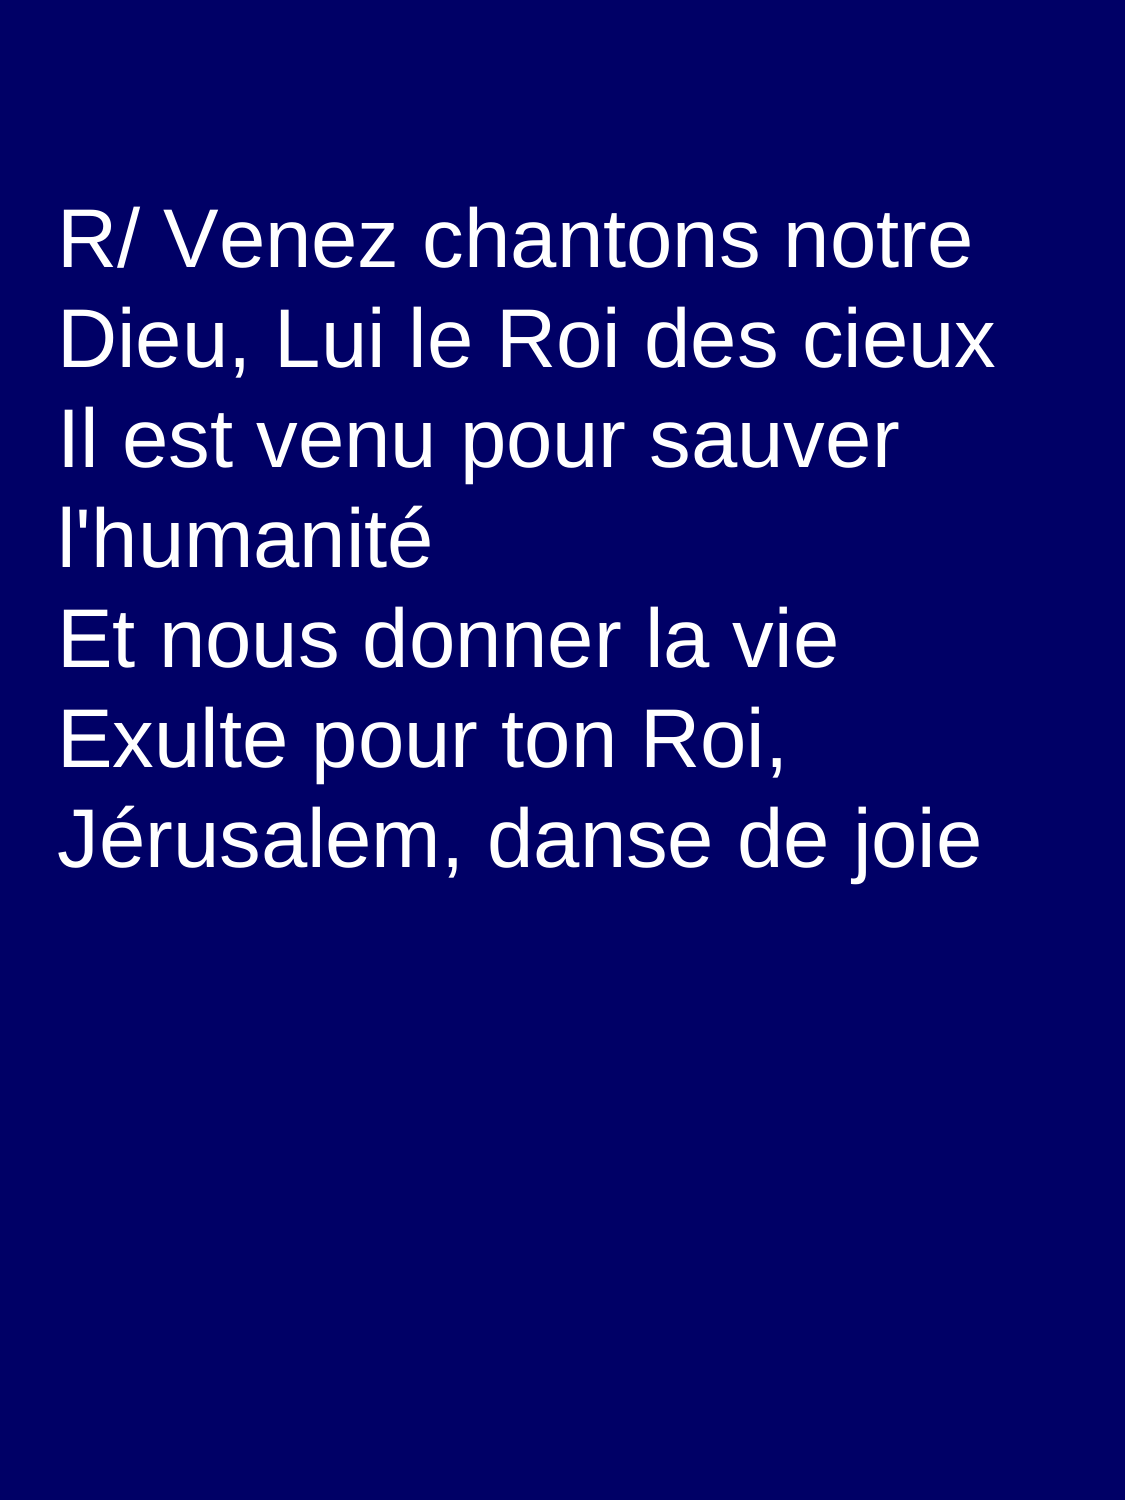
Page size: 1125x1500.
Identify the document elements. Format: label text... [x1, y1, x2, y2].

text_box R/ Venez chantons notre Dieu, Lui le Roi des cieux Il est venu pour sauver l'humanité Et nous donner la vie Exulte pour ton Roi, Jérusalem, danse de joie [42, 76, 1083, 993]
